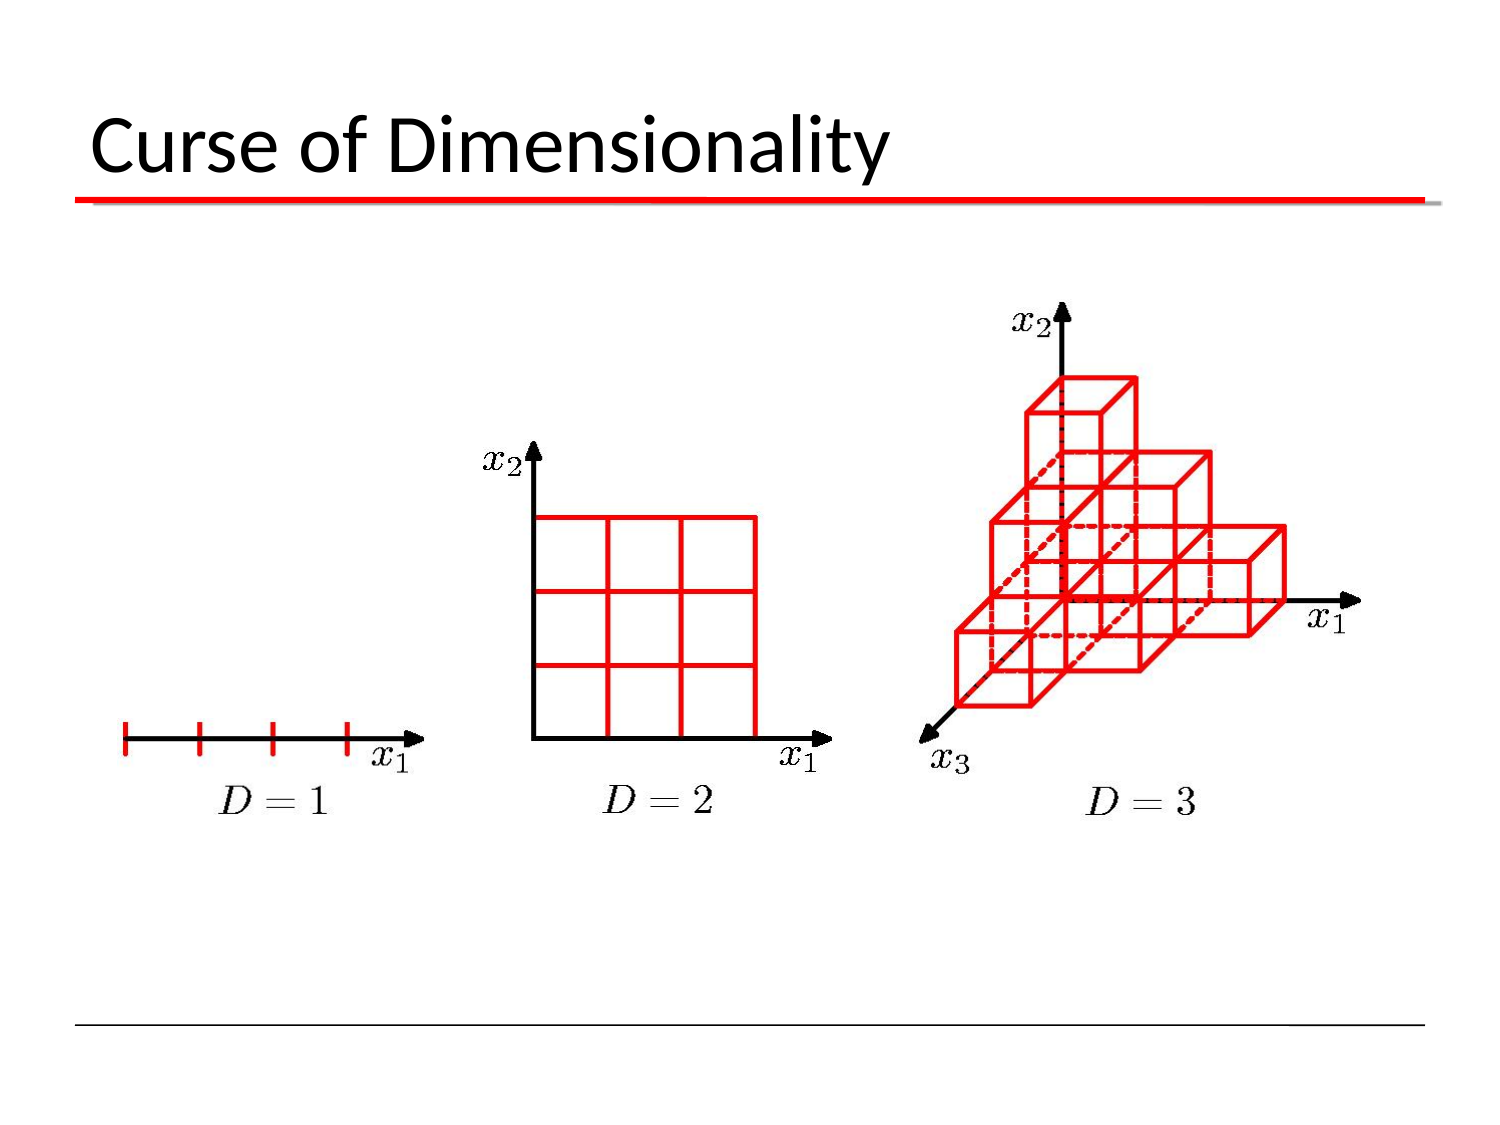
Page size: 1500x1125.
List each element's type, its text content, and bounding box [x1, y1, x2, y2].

text_box [117, 718, 426, 819]
picture [475, 439, 834, 818]
title Curse of Dimensionality [75, 45, 1426, 233]
picture [912, 299, 1363, 822]
